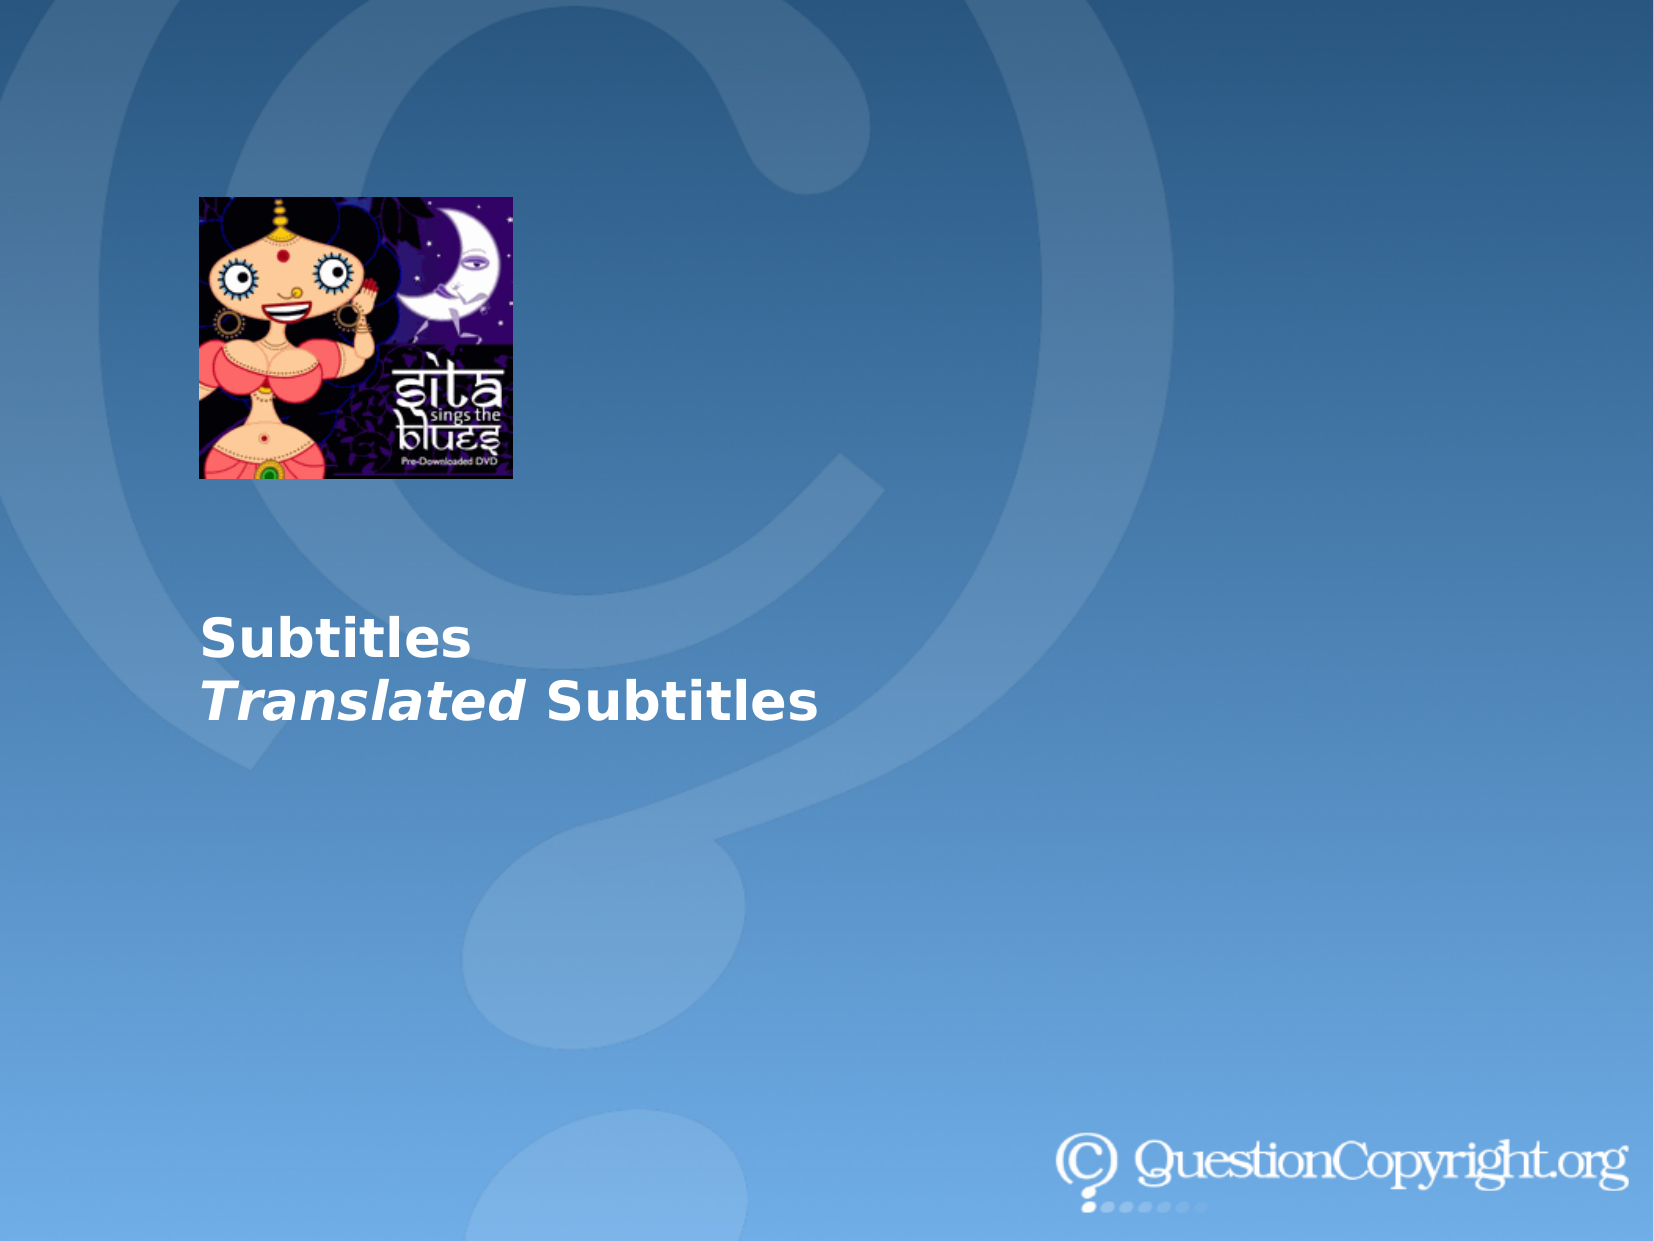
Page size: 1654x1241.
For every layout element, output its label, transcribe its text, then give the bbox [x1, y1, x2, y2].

picture [0, 0, 1654, 1241]
text_box Subtitles Translated Subtitles [184, 599, 835, 804]
